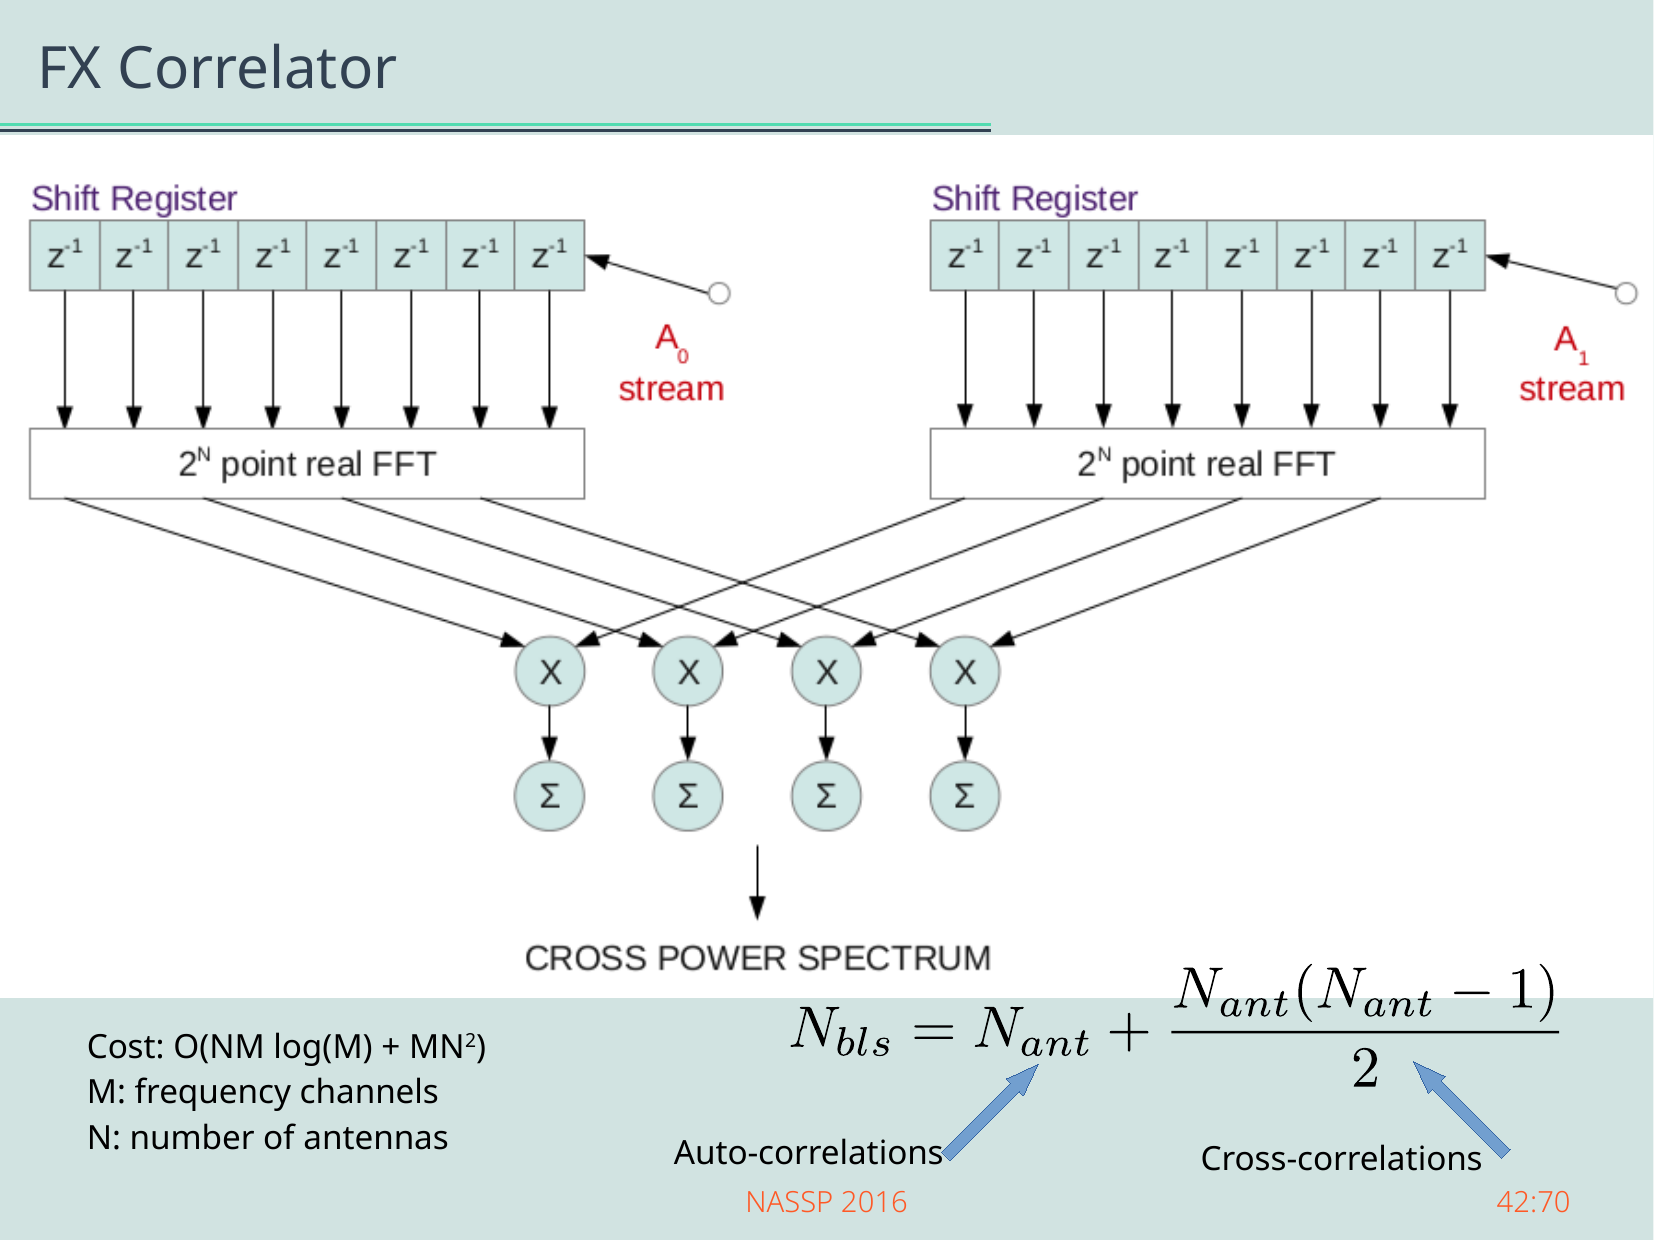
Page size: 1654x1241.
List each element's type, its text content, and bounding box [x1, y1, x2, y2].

text_box [788, 963, 1560, 1161]
picture [0, 135, 1654, 998]
text_box Cost: O(NM log(M) + MN2) M: frequency channels N: number of antennas [72, 1015, 485, 1152]
text_box FX Correlator [22, 18, 1063, 104]
text_box Auto-correlations [625, 1121, 993, 1177]
text_box Cross-correlations [1127, 1127, 1556, 1183]
